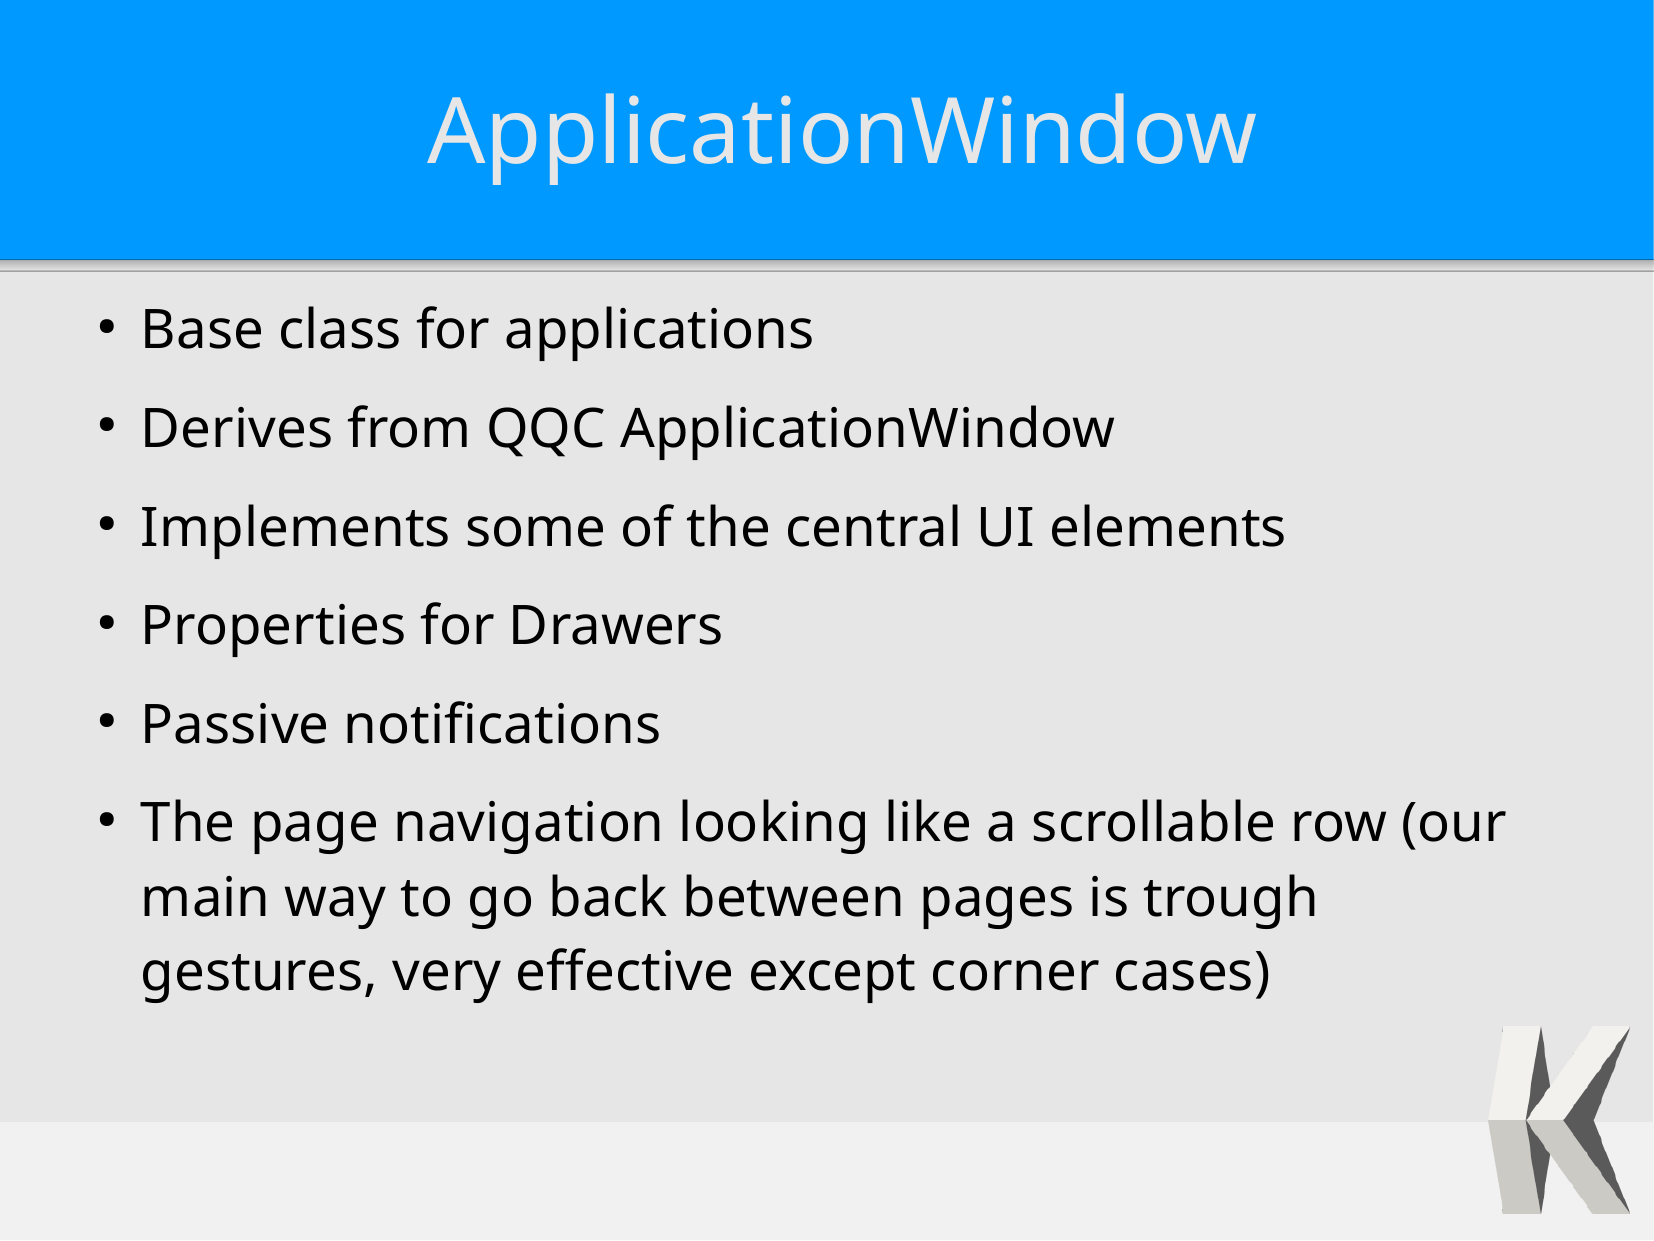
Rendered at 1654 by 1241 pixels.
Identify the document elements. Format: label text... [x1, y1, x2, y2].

title ApplicationWindow [82, 24, 1571, 232]
picture [1488, 1026, 1630, 1214]
list Base class for applications Derives from QQC ApplicationWindow Implements some of the central UI elements Properties for Drawers Passive notifications The page navigation looking like a scrollable row (our main way to go back between pages is trough gestures, very effective except corner cases) [82, 290, 1538, 1010]
